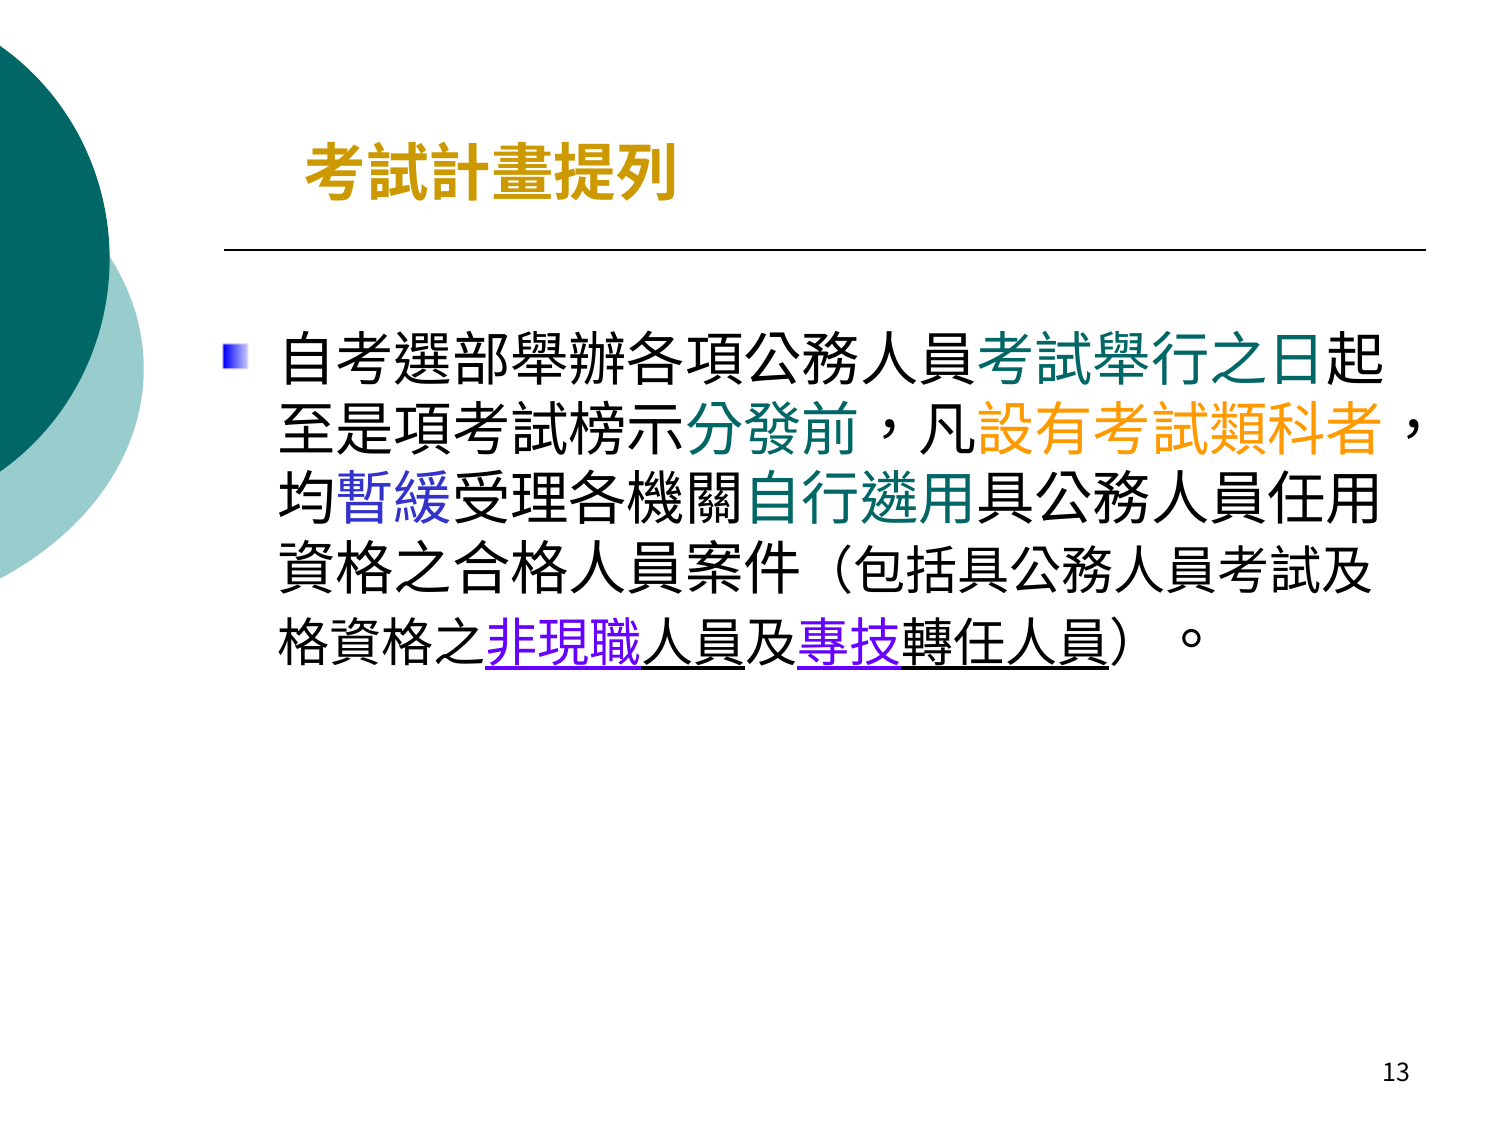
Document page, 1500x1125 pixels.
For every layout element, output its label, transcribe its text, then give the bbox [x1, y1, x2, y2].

text_box 考試計畫提列 [289, 125, 762, 216]
list 自考選部舉辦各項公務人員考試舉行之日起至是項考試榜示分發前，凡設有考試類科者，均暫緩受理各機關自行遴用具公務人員任用資格之合格人員案件（包括具公務人員考試及格資格之非現職人員及專技轉任人員）。 [206, 314, 1400, 787]
